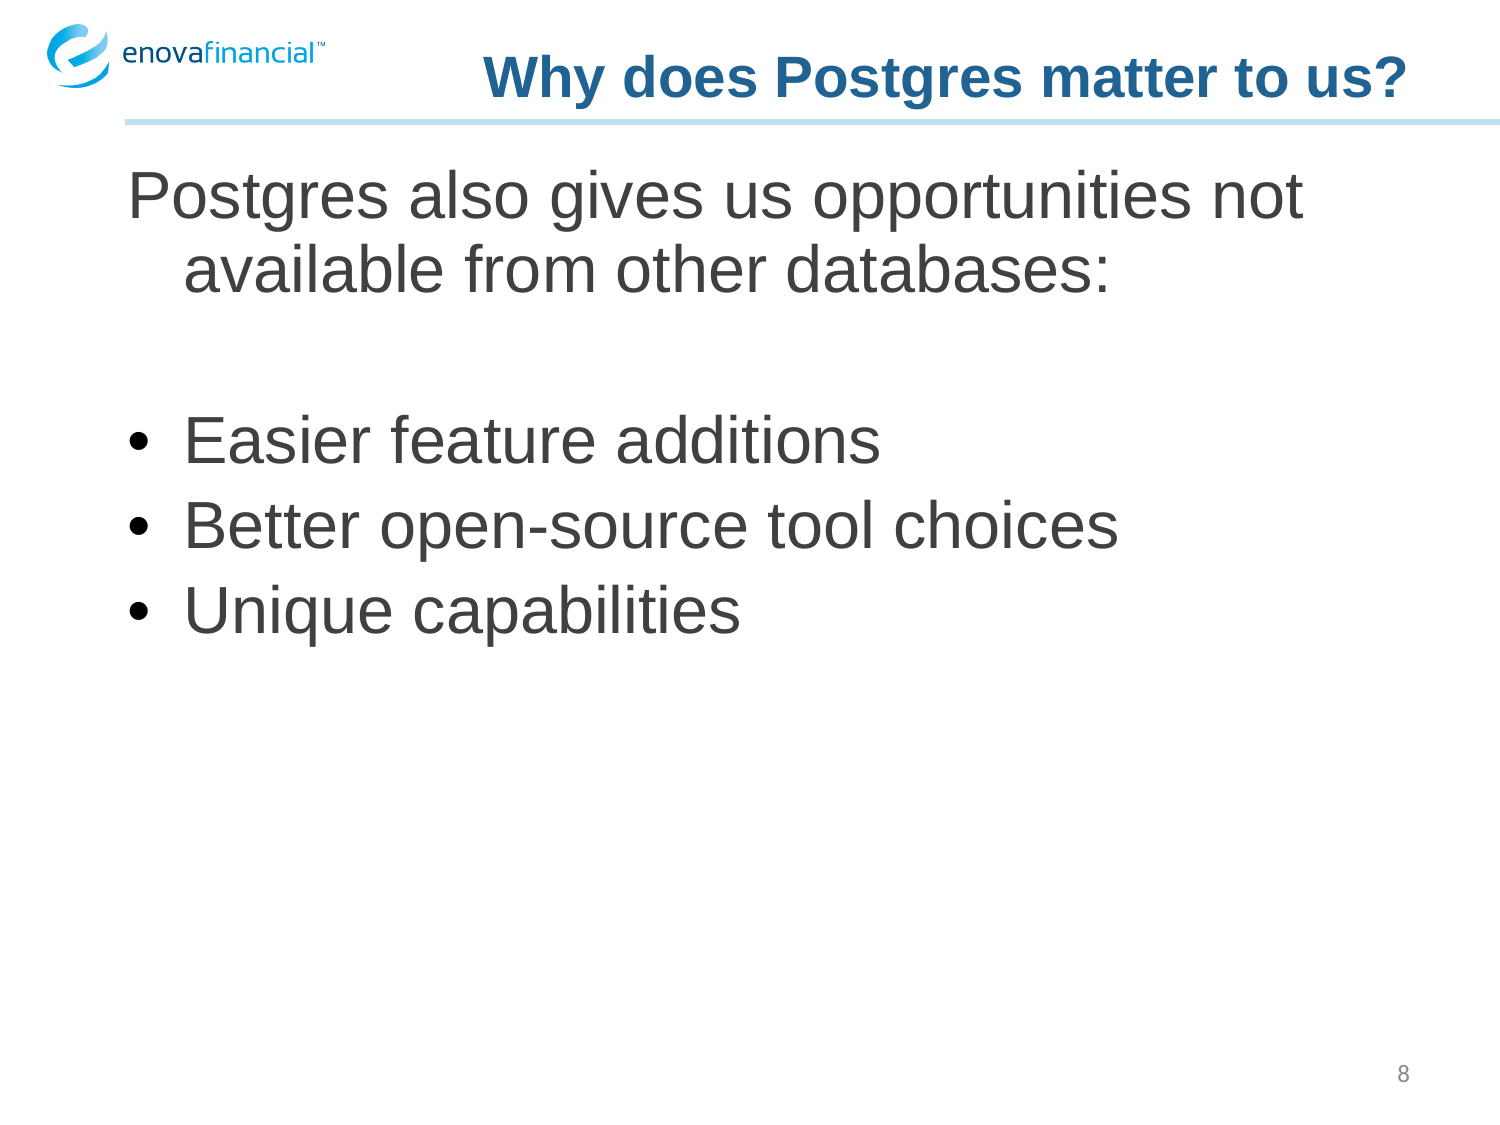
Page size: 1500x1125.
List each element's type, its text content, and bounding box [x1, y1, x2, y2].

picture [125, 119, 1500, 125]
text_box 28 [1074, 1042, 1426, 1103]
list Postgres also gives us opportunities not available from other databases: Easier feature additions Better open-source tool choices Unique capabilities [112, 149, 1425, 988]
list Why does Postgres matter to us? [387, 37, 1426, 119]
picture [47, 24, 325, 88]
